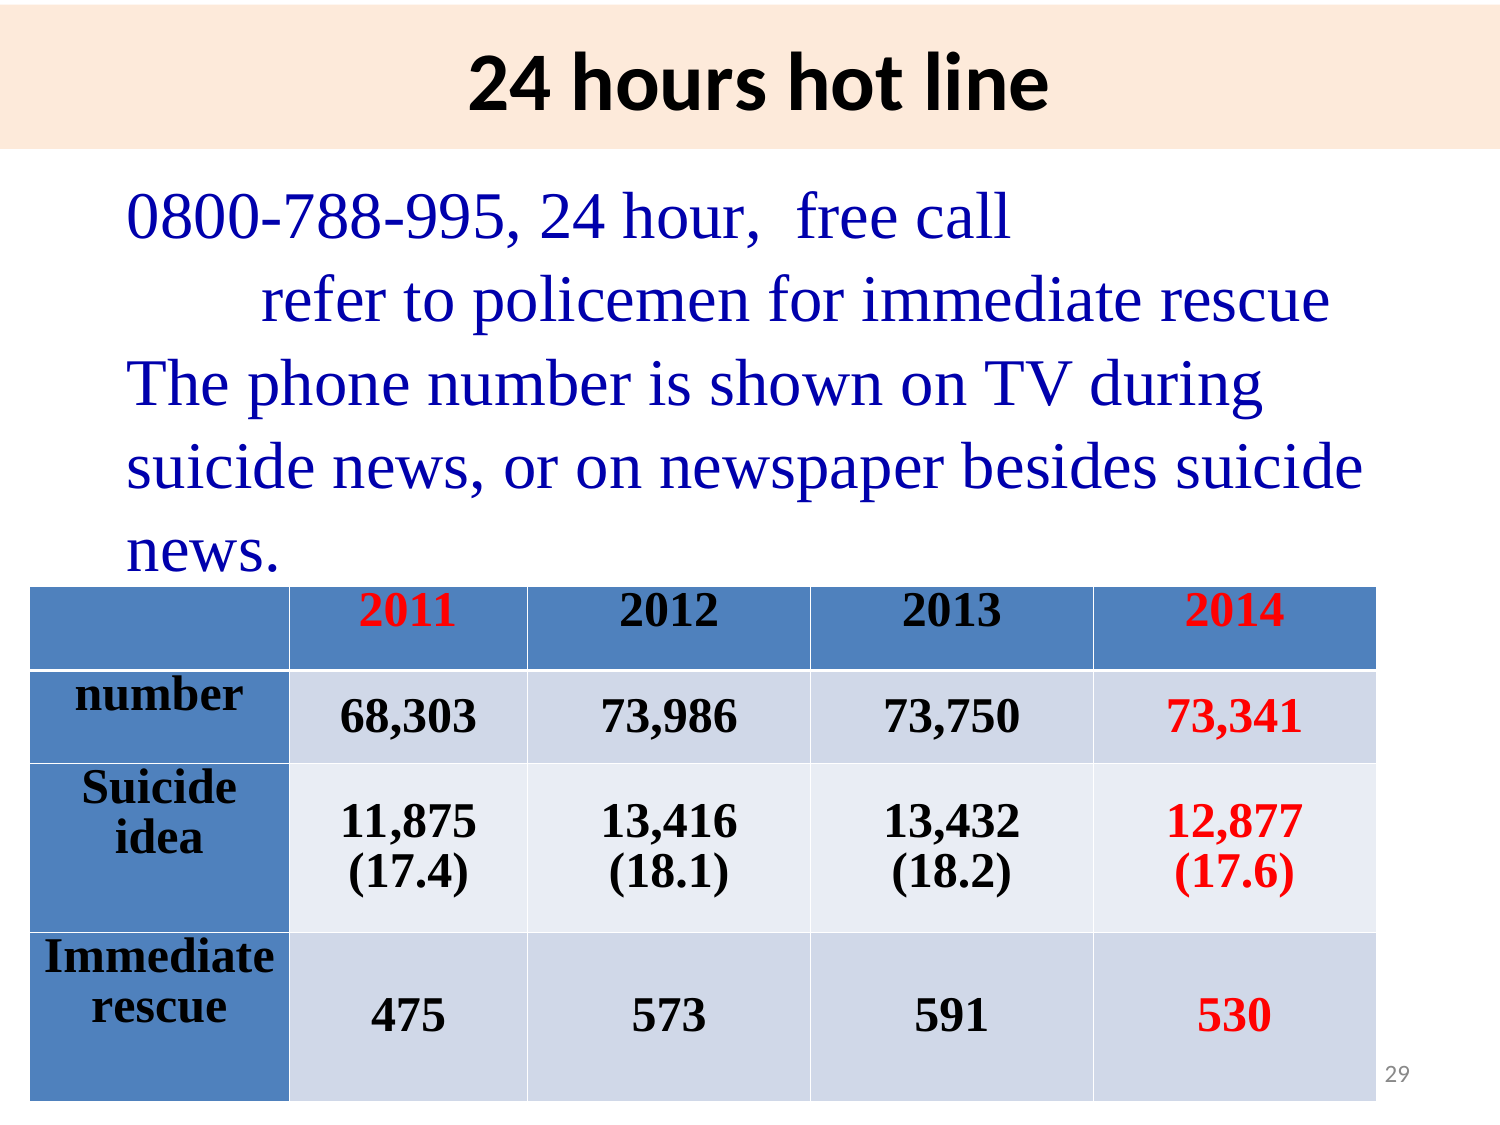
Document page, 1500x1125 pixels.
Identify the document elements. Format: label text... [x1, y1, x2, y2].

table_cell 68,303 [290, 672, 527, 763]
text_box <編號> [1074, 1042, 1426, 1103]
table_header 2011 [290, 594, 527, 669]
table_header 2012 [528, 594, 810, 669]
table_cell 530 [1094, 933, 1376, 1042]
title 24 hours hot line [0, 4, 1500, 149]
table_header 2014 [1094, 594, 1376, 669]
table_header 2014 [1264, 601, 1273, 615]
table_cell 73,750 [811, 672, 1093, 763]
table_header 2013 [811, 594, 1093, 669]
table_cell 13,432 (18.2) [811, 764, 1093, 932]
table_cell number [30, 672, 289, 763]
table_cell Suicide idea [30, 764, 289, 932]
table_header 2013 [935, 595, 942, 624]
table_cell 12,877 (17.6) [1094, 764, 1376, 932]
table_cell 475 [290, 933, 527, 1101]
table_cell 591 [811, 933, 1093, 1101]
table_header 2011 [392, 595, 399, 624]
table_cell 73,341 [1094, 672, 1376, 763]
table_cell Immediate rescue [30, 933, 289, 1101]
text_box 0800-788-995, 24 hour, free call refer to policemen for immediate rescue The phone number is shown on TV during suicide news, or on newspaper besides suicide news. [112, 160, 1436, 594]
table_header [30, 587, 289, 669]
table_cell 573 [528, 933, 810, 1101]
table_header 2014 [1218, 595, 1225, 624]
table_cell 11,875 (17.4) [290, 764, 527, 932]
table_header 2012 [653, 595, 660, 624]
table_cell 73,986 [528, 672, 810, 763]
table_cell 13,416 (18.1) [528, 764, 810, 932]
